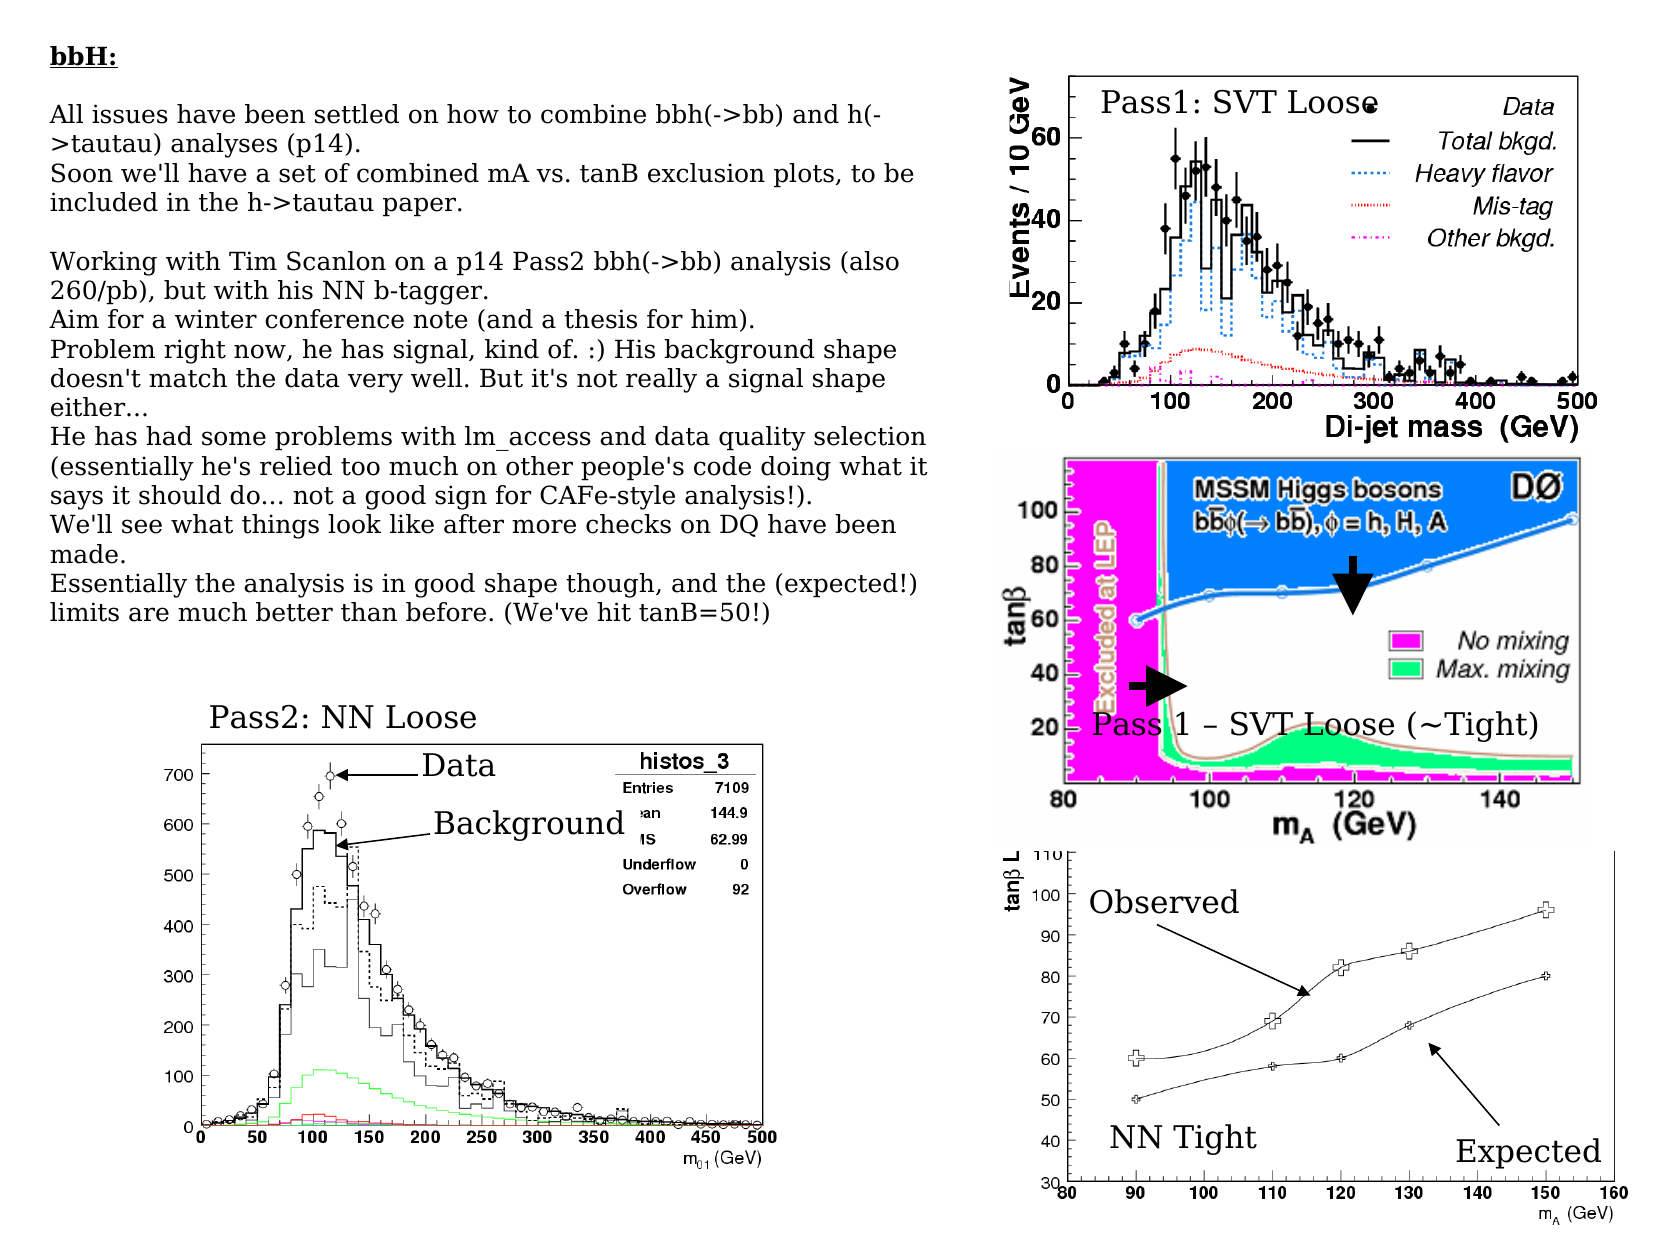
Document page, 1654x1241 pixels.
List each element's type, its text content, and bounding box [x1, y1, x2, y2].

text_box Background [418, 798, 641, 851]
chart [998, 450, 1637, 851]
picture [973, 806, 1636, 1227]
text_box Pass2: NN Loose [193, 692, 494, 744]
text_box Data [406, 739, 512, 792]
text_box Pass 1 – SVT Loose (~Tight) [1076, 698, 1556, 751]
text_box NN Tight [1094, 1111, 1273, 1164]
text_box bbH: All issues have been settled on how to combine bbh(->bb) and h(->tautau) analyses (p14). Soon we'll have a set of combined mA vs. tanB exclusion plots, to be included in the h->tautau paper. Working with Tim Scanlon on a p14 Pass2 bbh(->bb) analysis (also 260/pb), but with his NN b-tagger. Aim for a winter conference note (and a thesis for him). Problem right now, he has signal, kind of. :) His background shape doesn't match the data very well. But it's not really a signal shape either... He has had some problems with lm_access and data quality selection (essentially he's relied too much on other people's code doing what it says it should do... not a good sign for CAFe-style analysis!). We'll see what things look like after more checks on DQ have been made. Essentially the analysis is in good shape though, and the (expected!) limits are much better than before. (We've hit tanB=50!) [49, 41, 947, 628]
text_box Pass1: SVT Loose [1085, 76, 1395, 129]
text_box Expected [1440, 1125, 1618, 1178]
picture [158, 739, 779, 1172]
text_box Observed [1074, 877, 1255, 930]
picture [1009, 68, 1601, 445]
